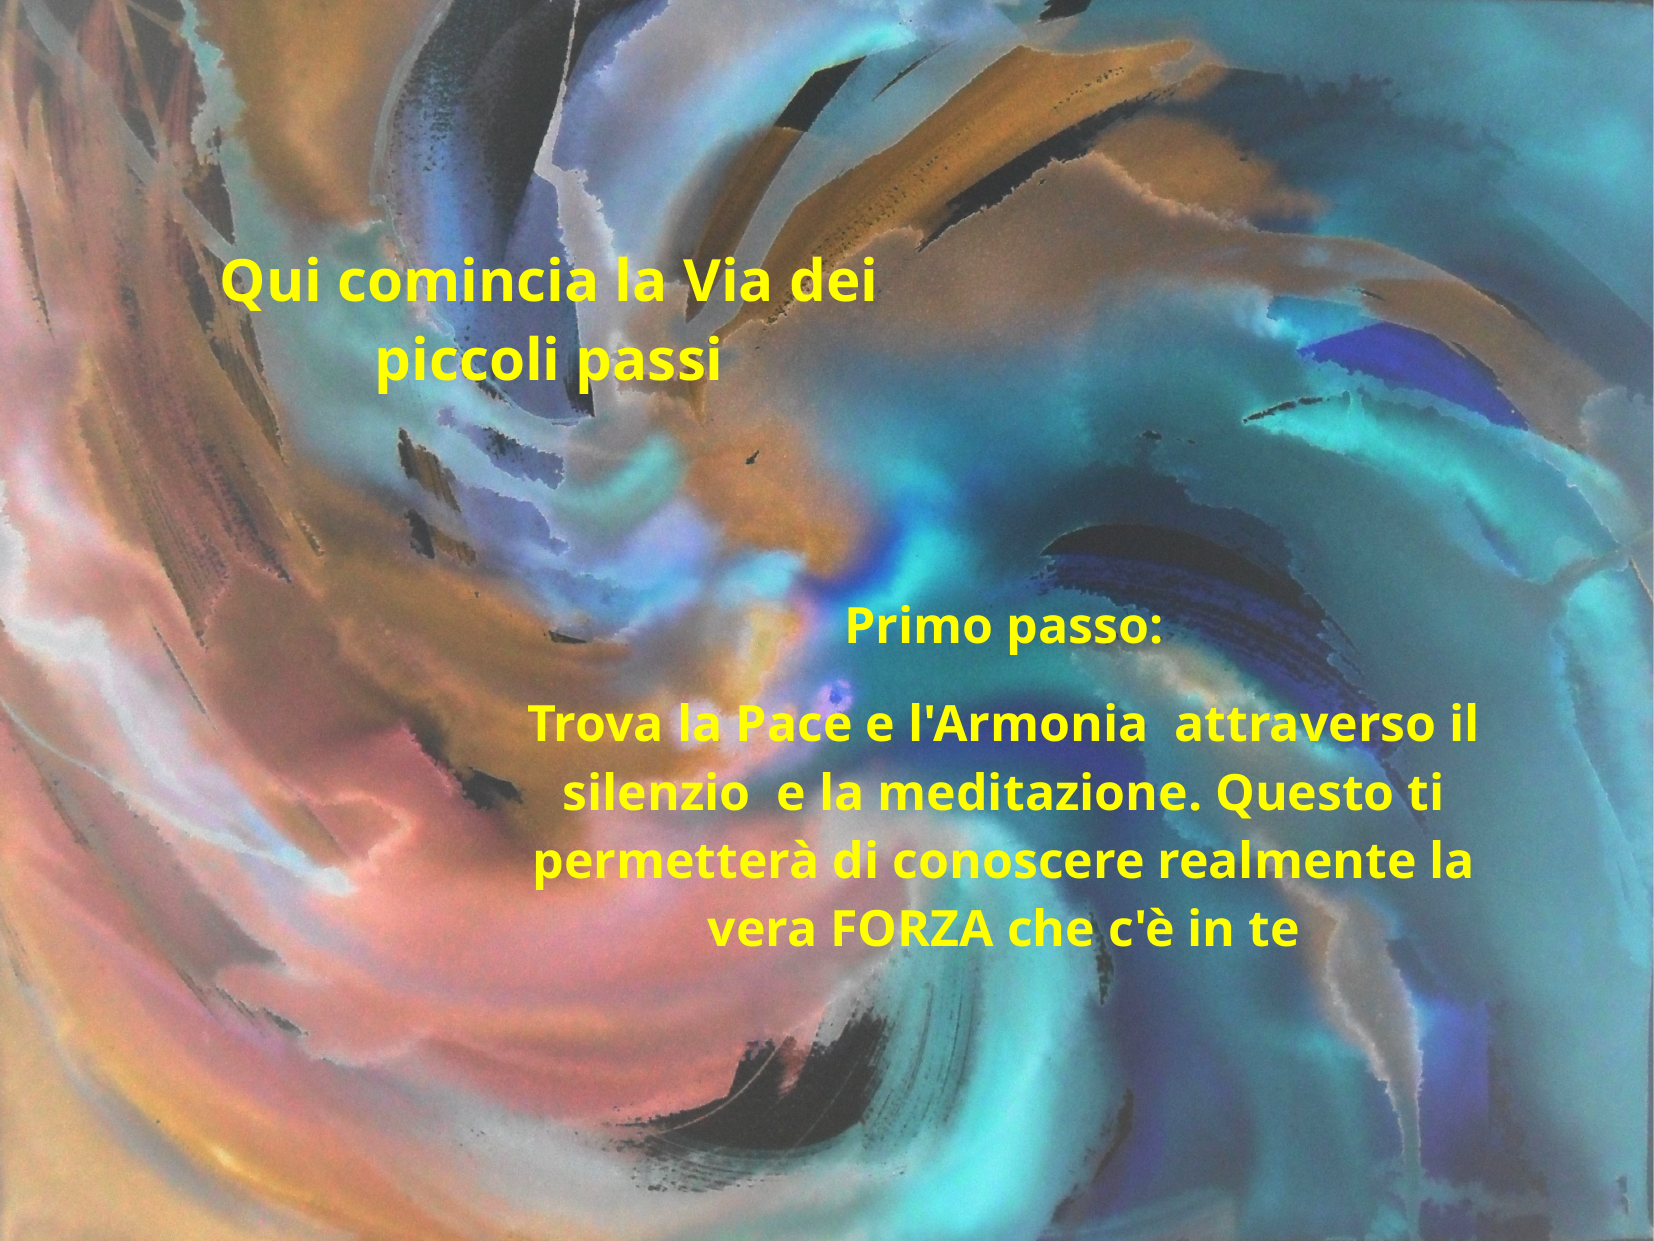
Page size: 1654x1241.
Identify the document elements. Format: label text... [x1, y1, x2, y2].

list Primo passo: Trova la Pace e l'Armonia attraverso il silenzio e la meditazione. Questo ti permetterà di conoscere realmente la vera FORZA che c'è in te [472, 590, 1536, 1004]
picture [0, 0, 1654, 1241]
title Qui comincia la Via dei piccoli passi [177, 144, 922, 562]
